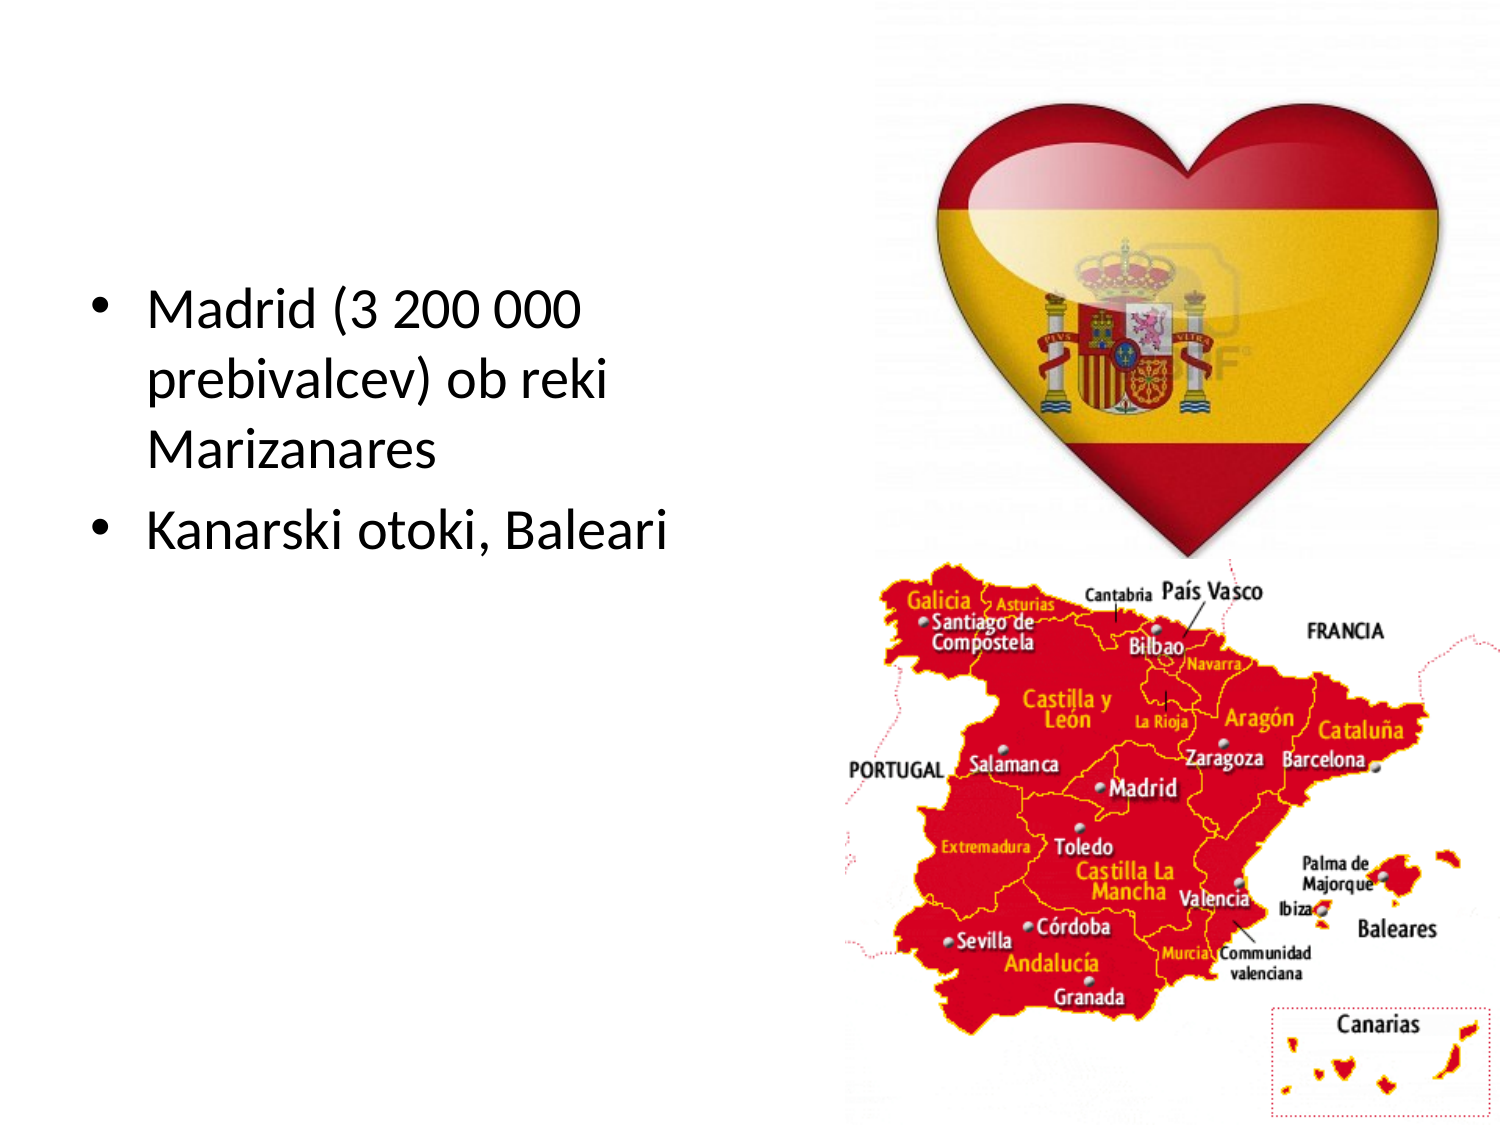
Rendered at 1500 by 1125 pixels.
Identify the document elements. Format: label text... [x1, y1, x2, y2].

picture [845, 0, 1500, 1125]
list Madrid (3 200 000 prebivalcev) ob reki Marizanares Kanarski otoki, Baleari [75, 262, 738, 1005]
